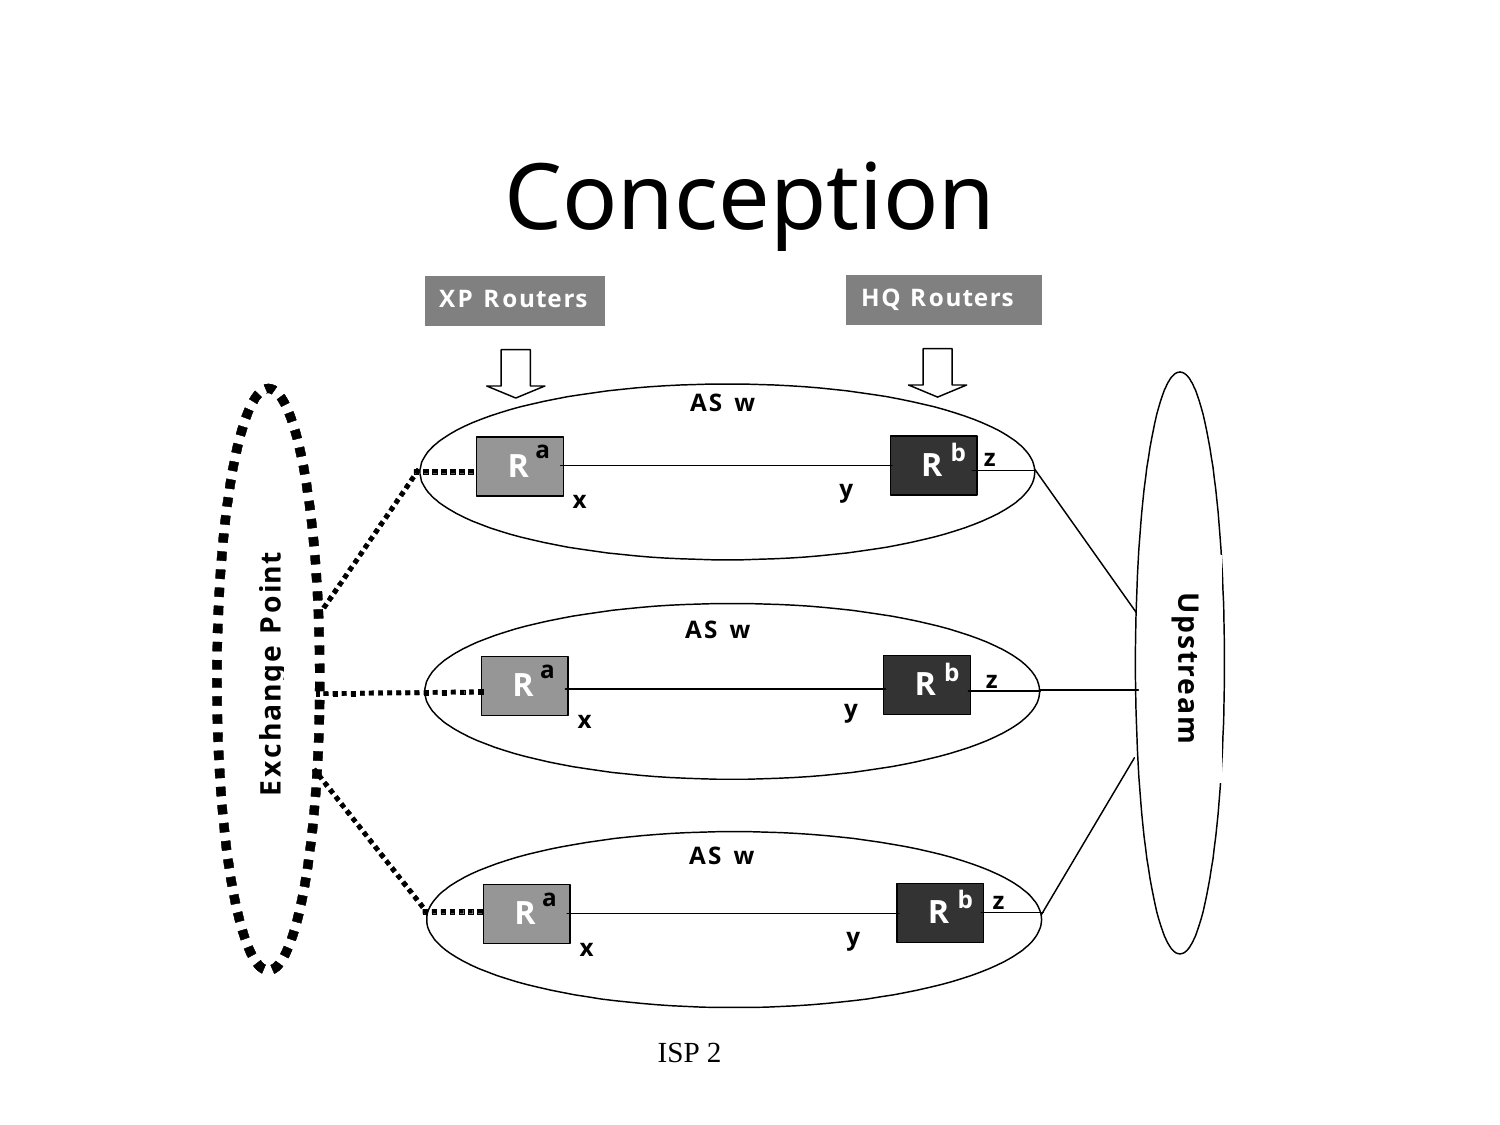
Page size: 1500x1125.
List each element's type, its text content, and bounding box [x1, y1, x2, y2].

title Conception [112, 99, 1388, 288]
picture [212, 275, 1227, 1012]
text_box ISP 2 [643, 1028, 737, 1076]
